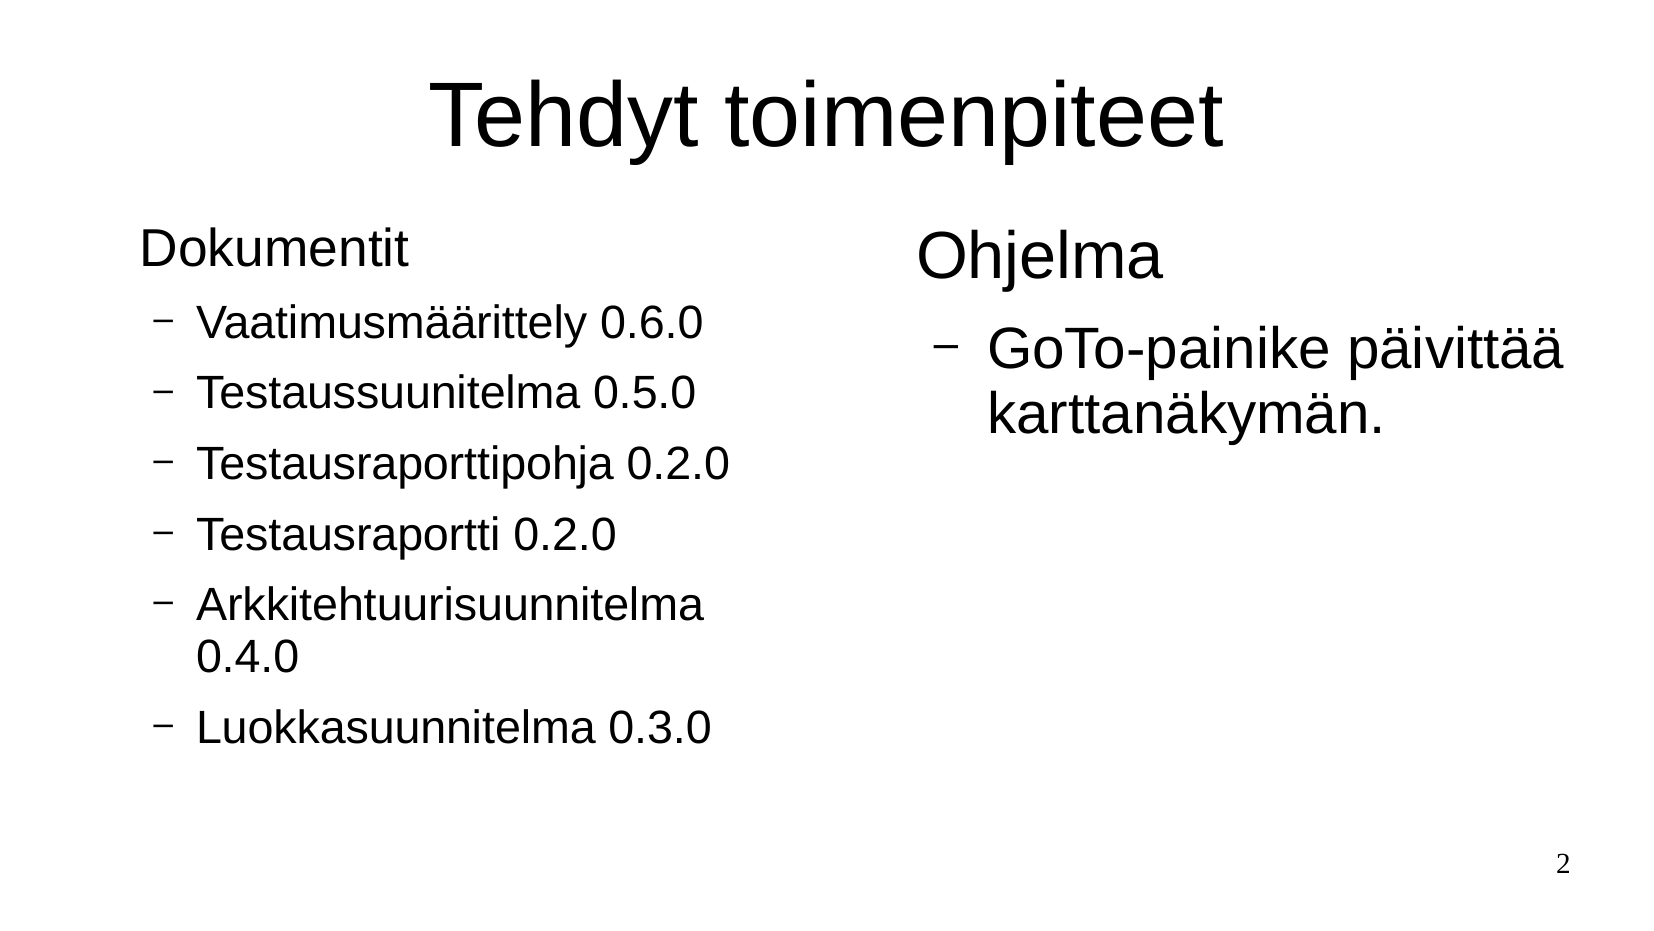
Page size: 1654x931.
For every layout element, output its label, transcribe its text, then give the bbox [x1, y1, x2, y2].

list Dokumentit Vaatimusmäärittely 0.6.0 Testaussuunitelma 0.5.0 Testausraporttipohja 0.2.0 Testausraportti 0.2.0 Arkkitehtuurisuunnitelma 0.4.0 Luokkasuunnitelma 0.3.0 [82, 217, 809, 758]
list Ohjelma GoTo-painike päivittää karttanäkymän. [845, 217, 1572, 758]
title Tehdyt toimenpiteet [82, 37, 1571, 193]
